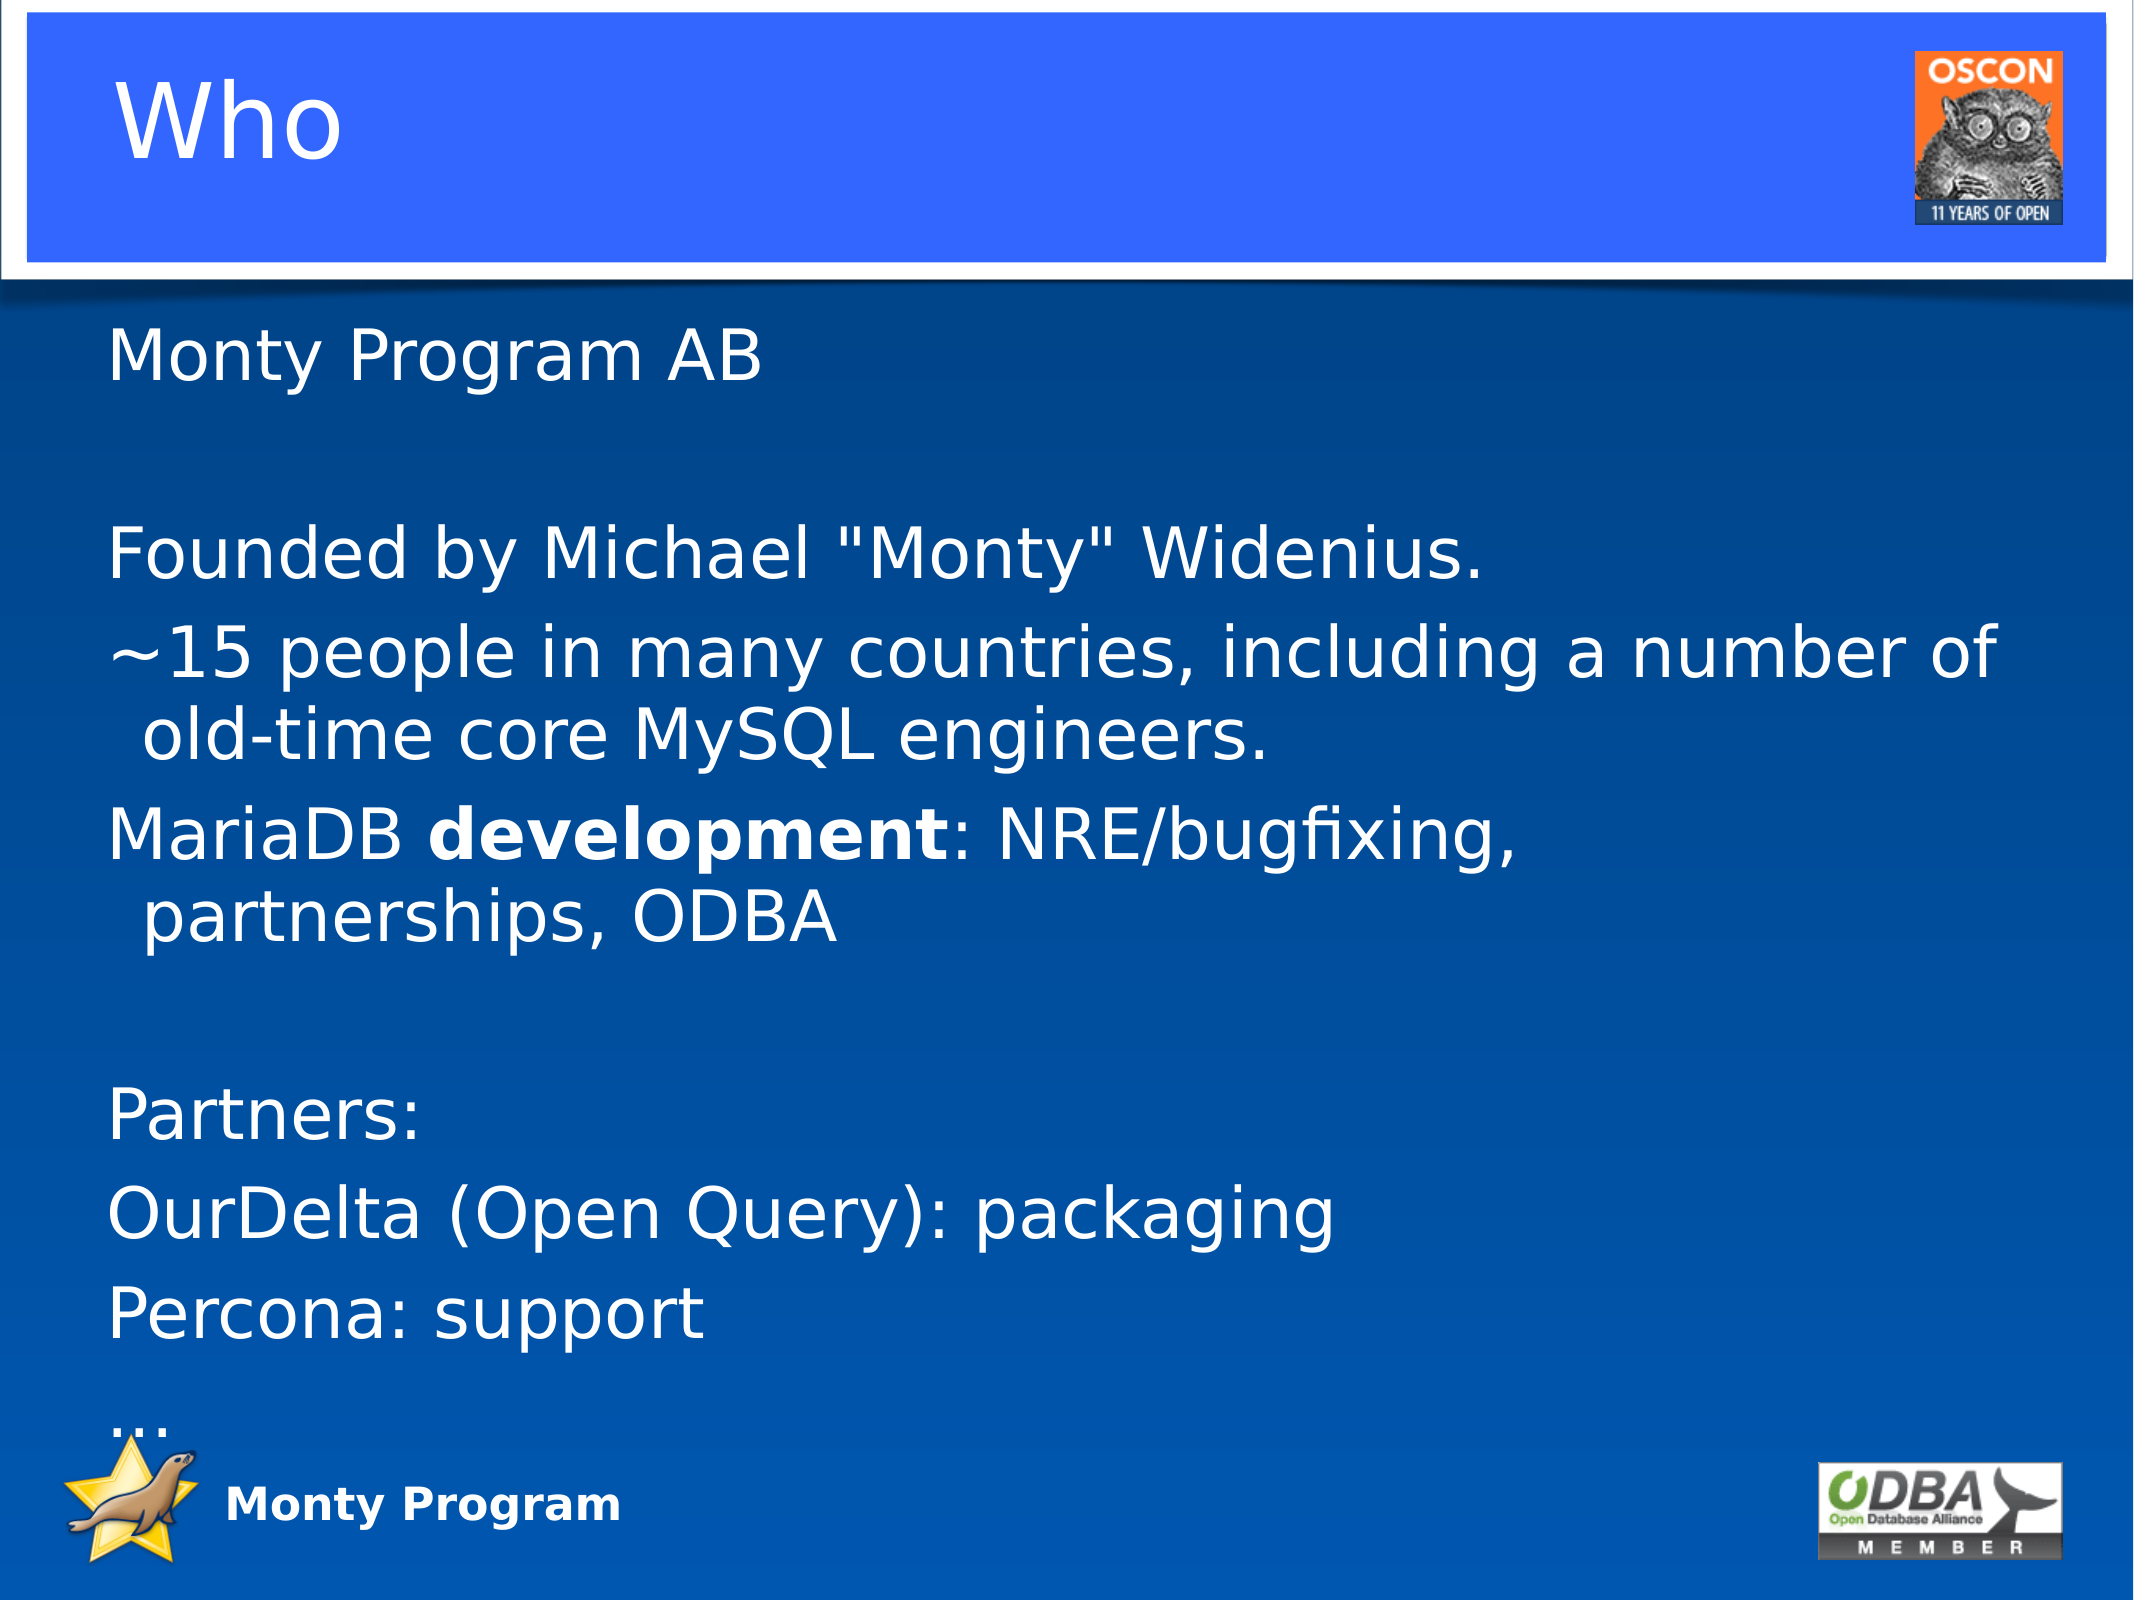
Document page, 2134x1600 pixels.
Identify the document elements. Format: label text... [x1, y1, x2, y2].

picture [0, 0, 2134, 313]
list Monty Program AB Founded by Michael "Monty" Widenius. ~15 people in many countries, including a number of old-time core MySQL engineers. MariaDB development: NRE/bugfixing, partnerships, ODBA Partners: OurDelta (Open Query): packaging Percona: support ... [62, 305, 2026, 1463]
picture [60, 1428, 203, 1571]
picture [1818, 1462, 2063, 1560]
title Who [104, 29, 2067, 217]
